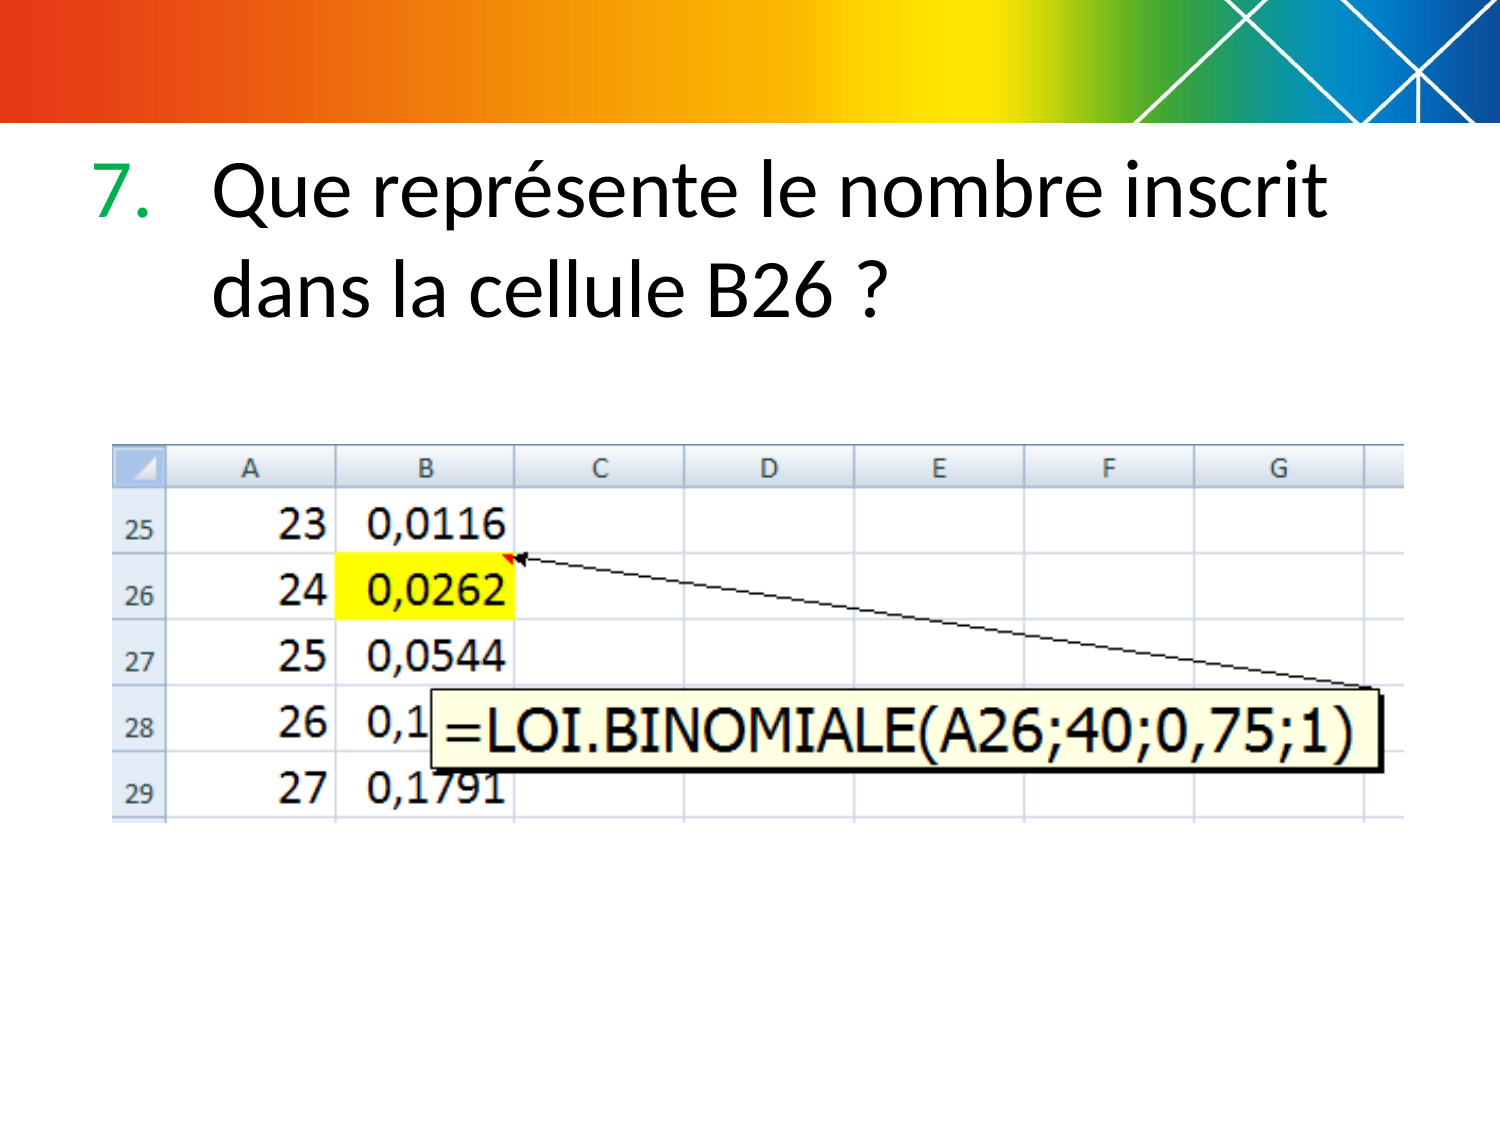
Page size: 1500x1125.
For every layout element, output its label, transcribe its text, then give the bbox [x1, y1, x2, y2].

title Que représente le nombre inscrit dans la cellule B26 ? [75, 126, 1426, 342]
picture [1340, 0, 1500, 123]
picture [112, 444, 1404, 823]
picture [0, 0, 1359, 123]
